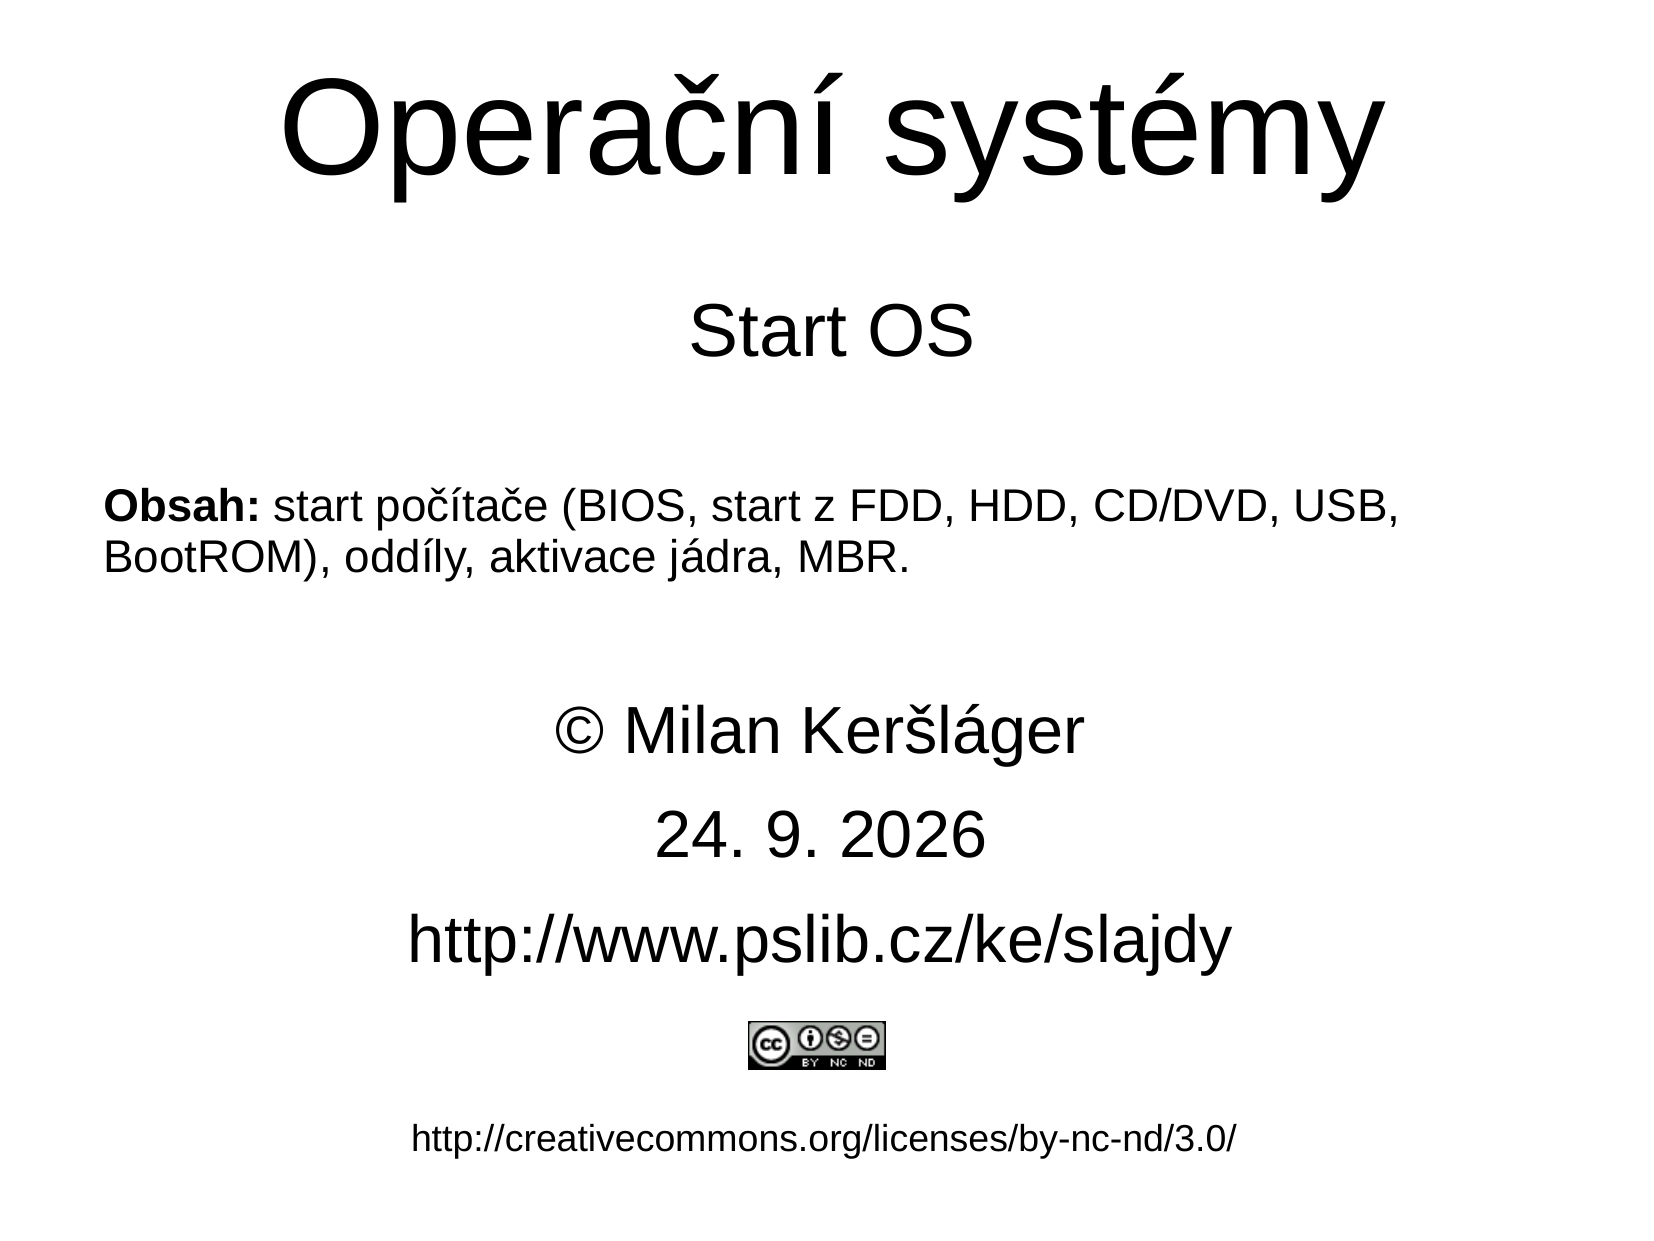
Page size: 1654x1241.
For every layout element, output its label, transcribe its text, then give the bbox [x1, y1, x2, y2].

text_box http://creativecommons.org/licenses/by-nc-nd/3.0/ [337, 1110, 1312, 1168]
text_box Obsah: start počítače (BIOS, start z FDD, HDD, CD/DVD, USB, BootROM), oddíly, aktivace jádra, MBR. [88, 472, 1595, 590]
list © Milan Keršláger 8.3.2010 http://www.pslib.cz/ke/slajdy [76, 693, 1565, 1081]
title Operační systémy Start OS [88, 9, 1577, 414]
picture [748, 1021, 886, 1071]
